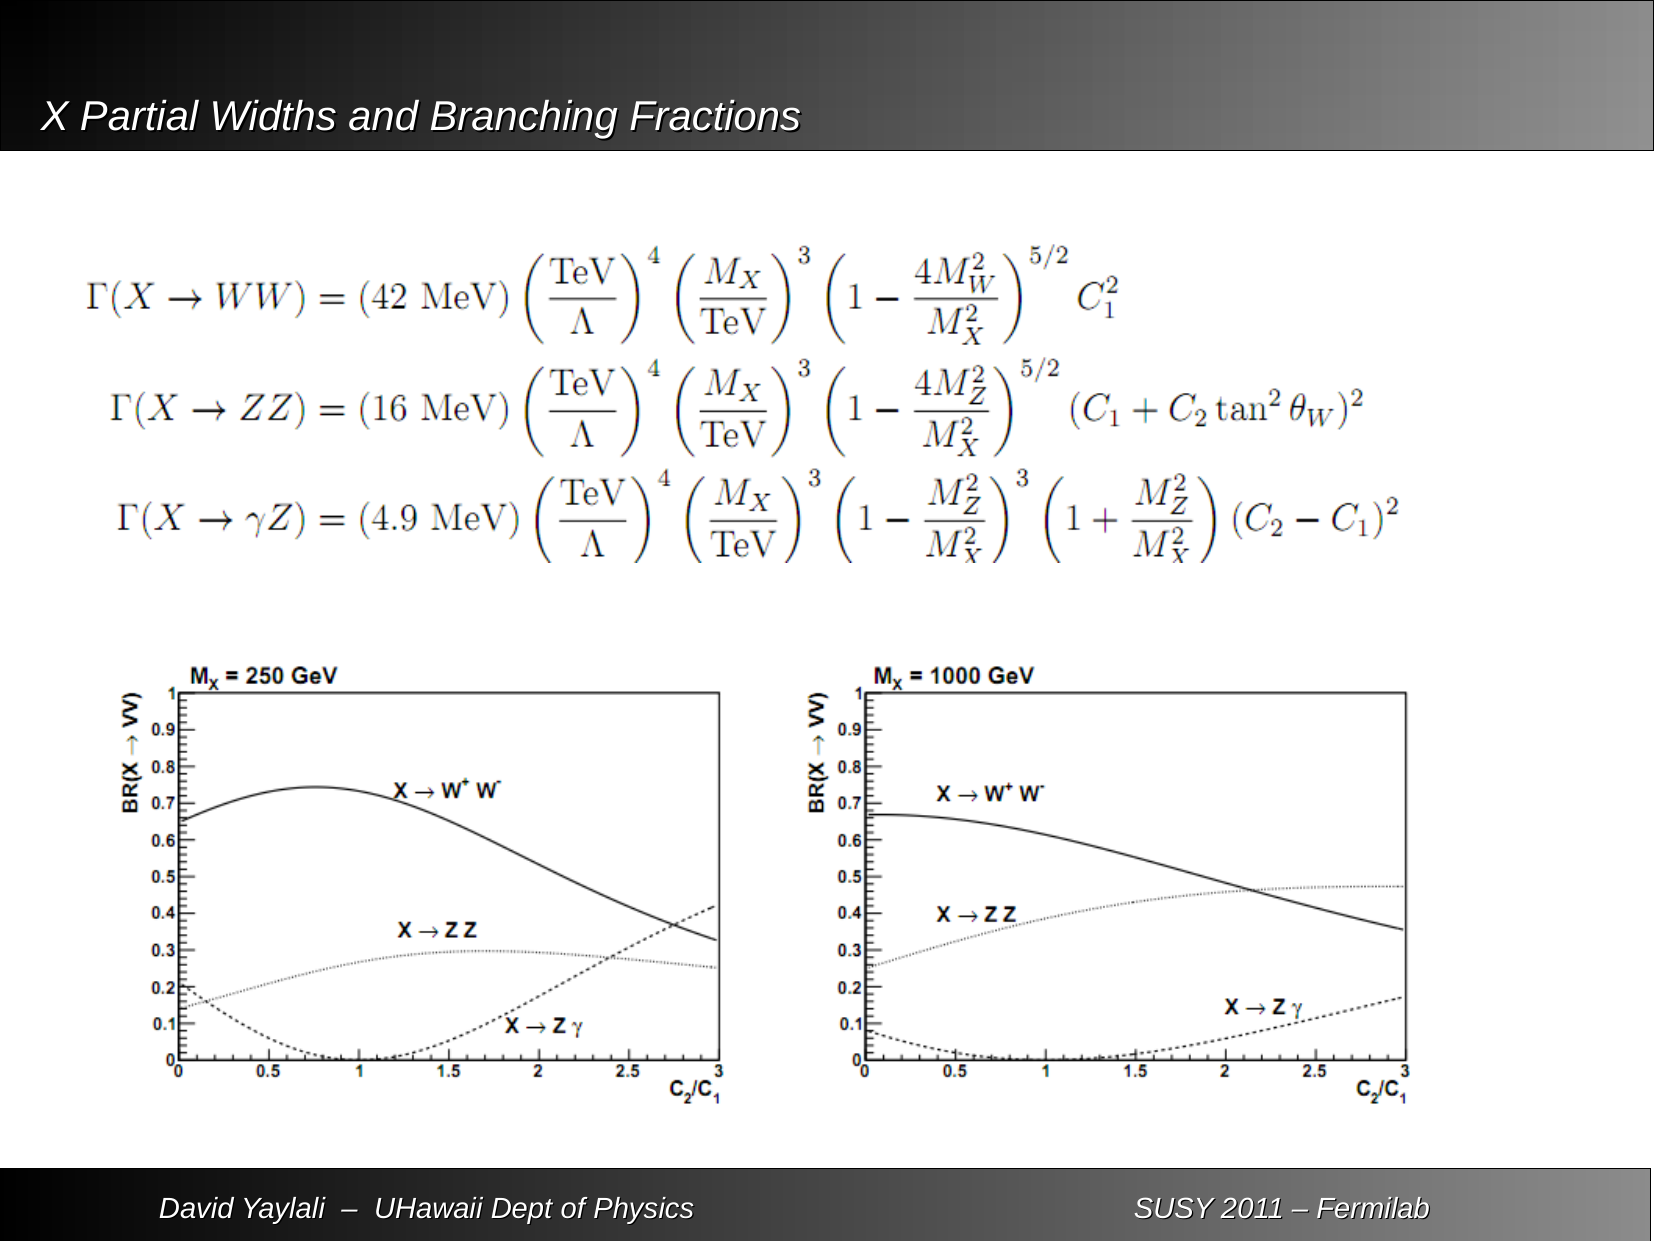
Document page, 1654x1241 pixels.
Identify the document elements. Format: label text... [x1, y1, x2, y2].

picture [81, 637, 1463, 1132]
text_box X Partial Widths and Branching Fractions [25, 85, 817, 147]
picture [75, 243, 1400, 563]
